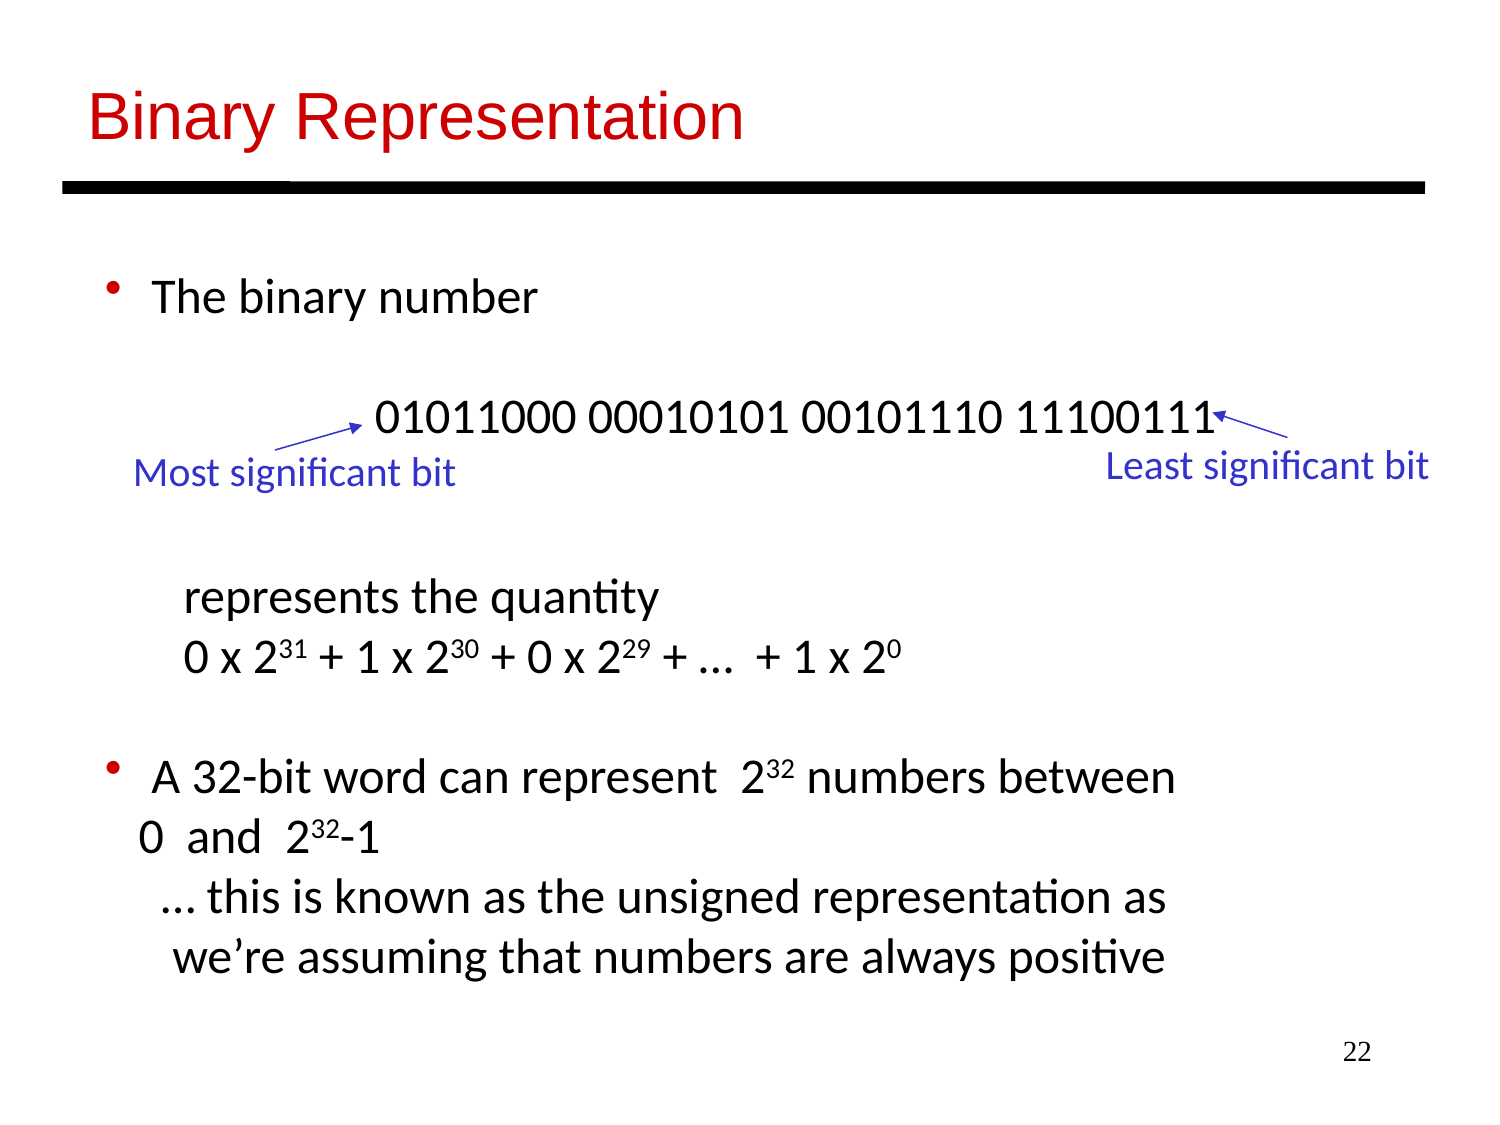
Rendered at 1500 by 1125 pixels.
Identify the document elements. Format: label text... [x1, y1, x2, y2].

text_box Least significant bit [1090, 430, 1445, 496]
text_box The binary number 01011000 00010101 00101110 11100111 represents the quantity 0 x 231 + 1 x 230 + 0 x 229 + … + 1 x 20 A 32-bit word can represent 232 numbers between 0 and 232-1 … this is known as the unsigned representation as we’re assuming that numbers are always positive [90, 256, 1232, 992]
slide_number <number> [1074, 1025, 1388, 1100]
text_box Most significant bit [118, 437, 472, 503]
text_box Binary Representation [72, 65, 762, 160]
